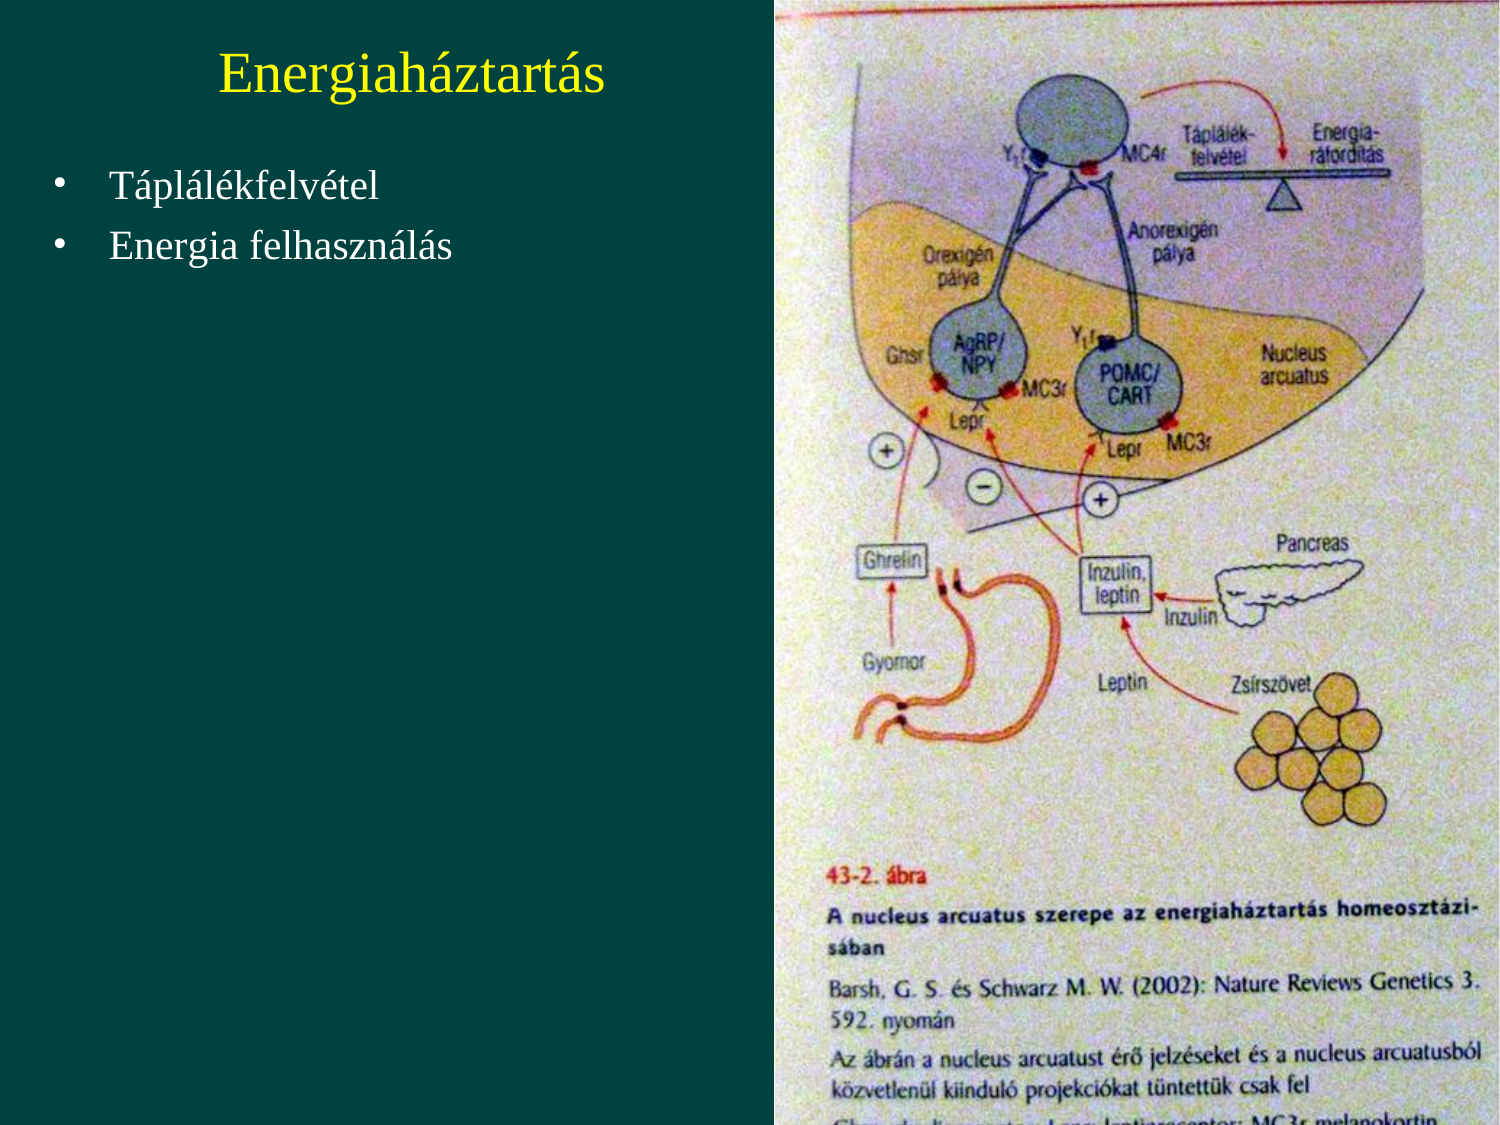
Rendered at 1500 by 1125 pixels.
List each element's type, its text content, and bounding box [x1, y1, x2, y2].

list Táplálékfelvétel Energia felhasználás [37, 149, 488, 826]
picture [774, 0, 1500, 1125]
title Energiaháztartás [62, 24, 763, 113]
